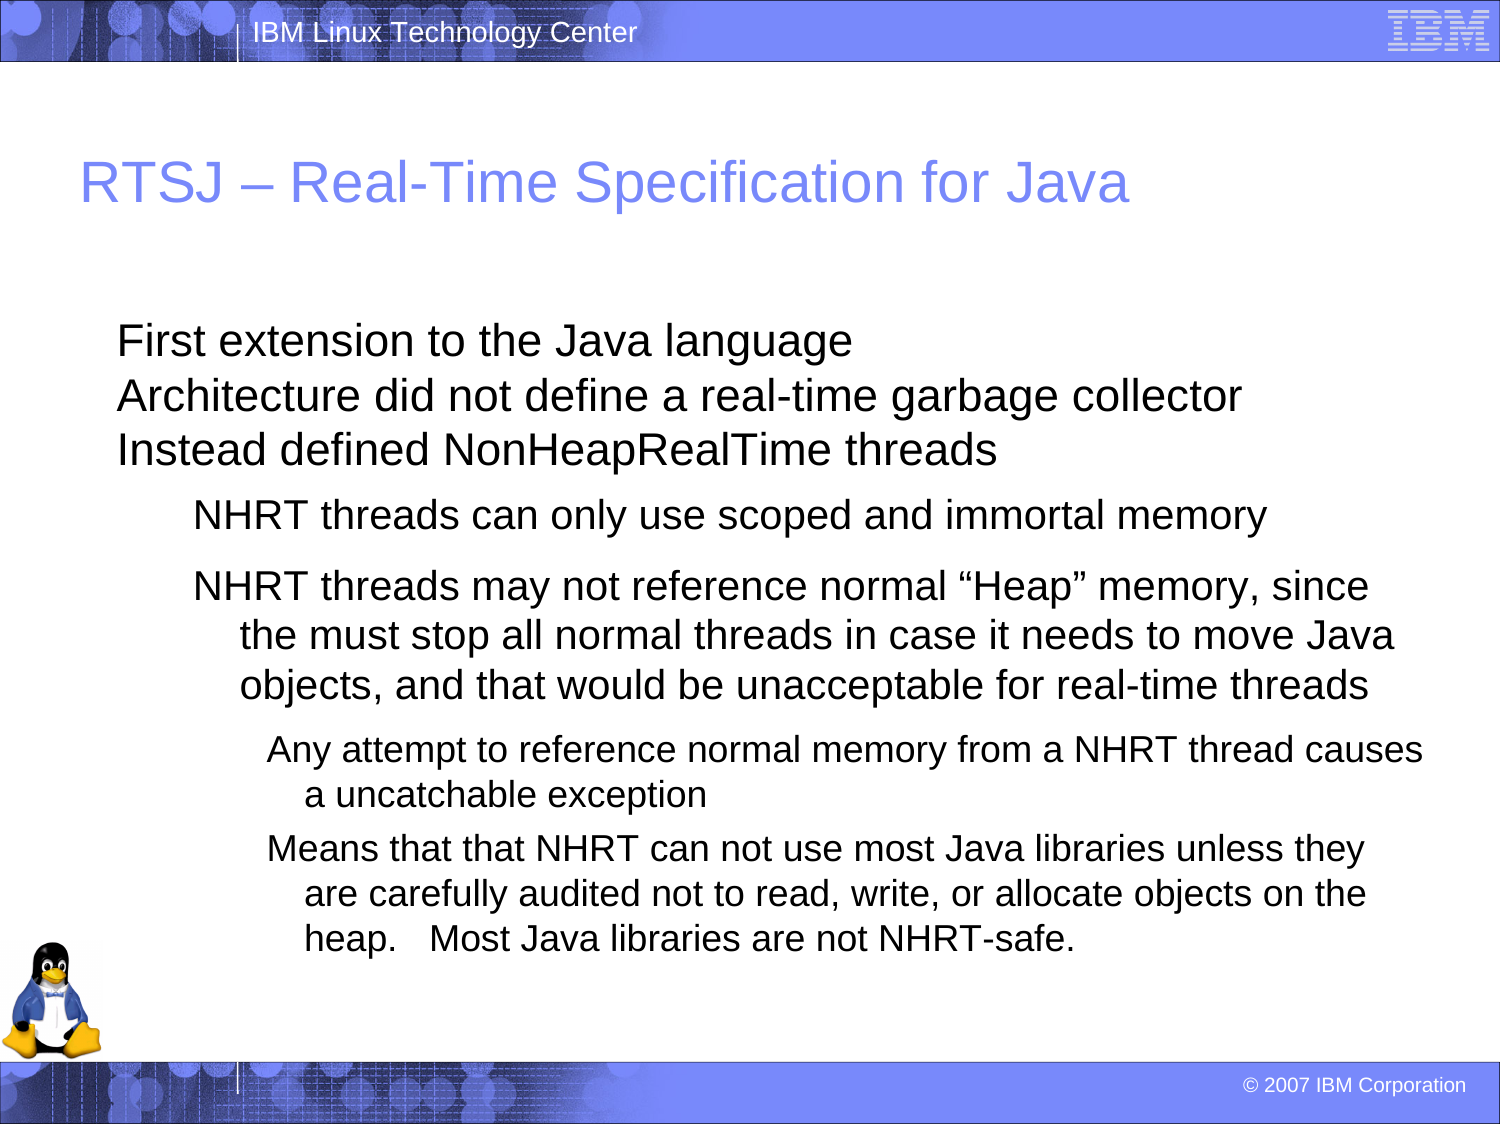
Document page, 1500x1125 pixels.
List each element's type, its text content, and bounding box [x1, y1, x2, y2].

picture [1, 1063, 1499, 1123]
title RTSJ – Real-Time Specification for Java [79, 142, 1379, 225]
list First extension to the Java language Architecture did not define a real-time garbage collector Instead defined NonHeapRealTime threads NHRT threads can only use scoped and immortal memory NHRT threads may not reference normal “Heap” memory, since the must stop all normal threads in case it needs to move Java objects, and that would be unacceptable for real-time threads Any attempt to reference normal memory from a NHRT thread causes a uncatchable exception Means that that NHRT can not use most Java libraries unless they are carefully audited not to read, write, or allocate objects on the heap. Most Java libraries are not NHRT-safe. [116, 311, 1426, 956]
picture [0, 940, 103, 1061]
picture [1, 1, 1499, 61]
